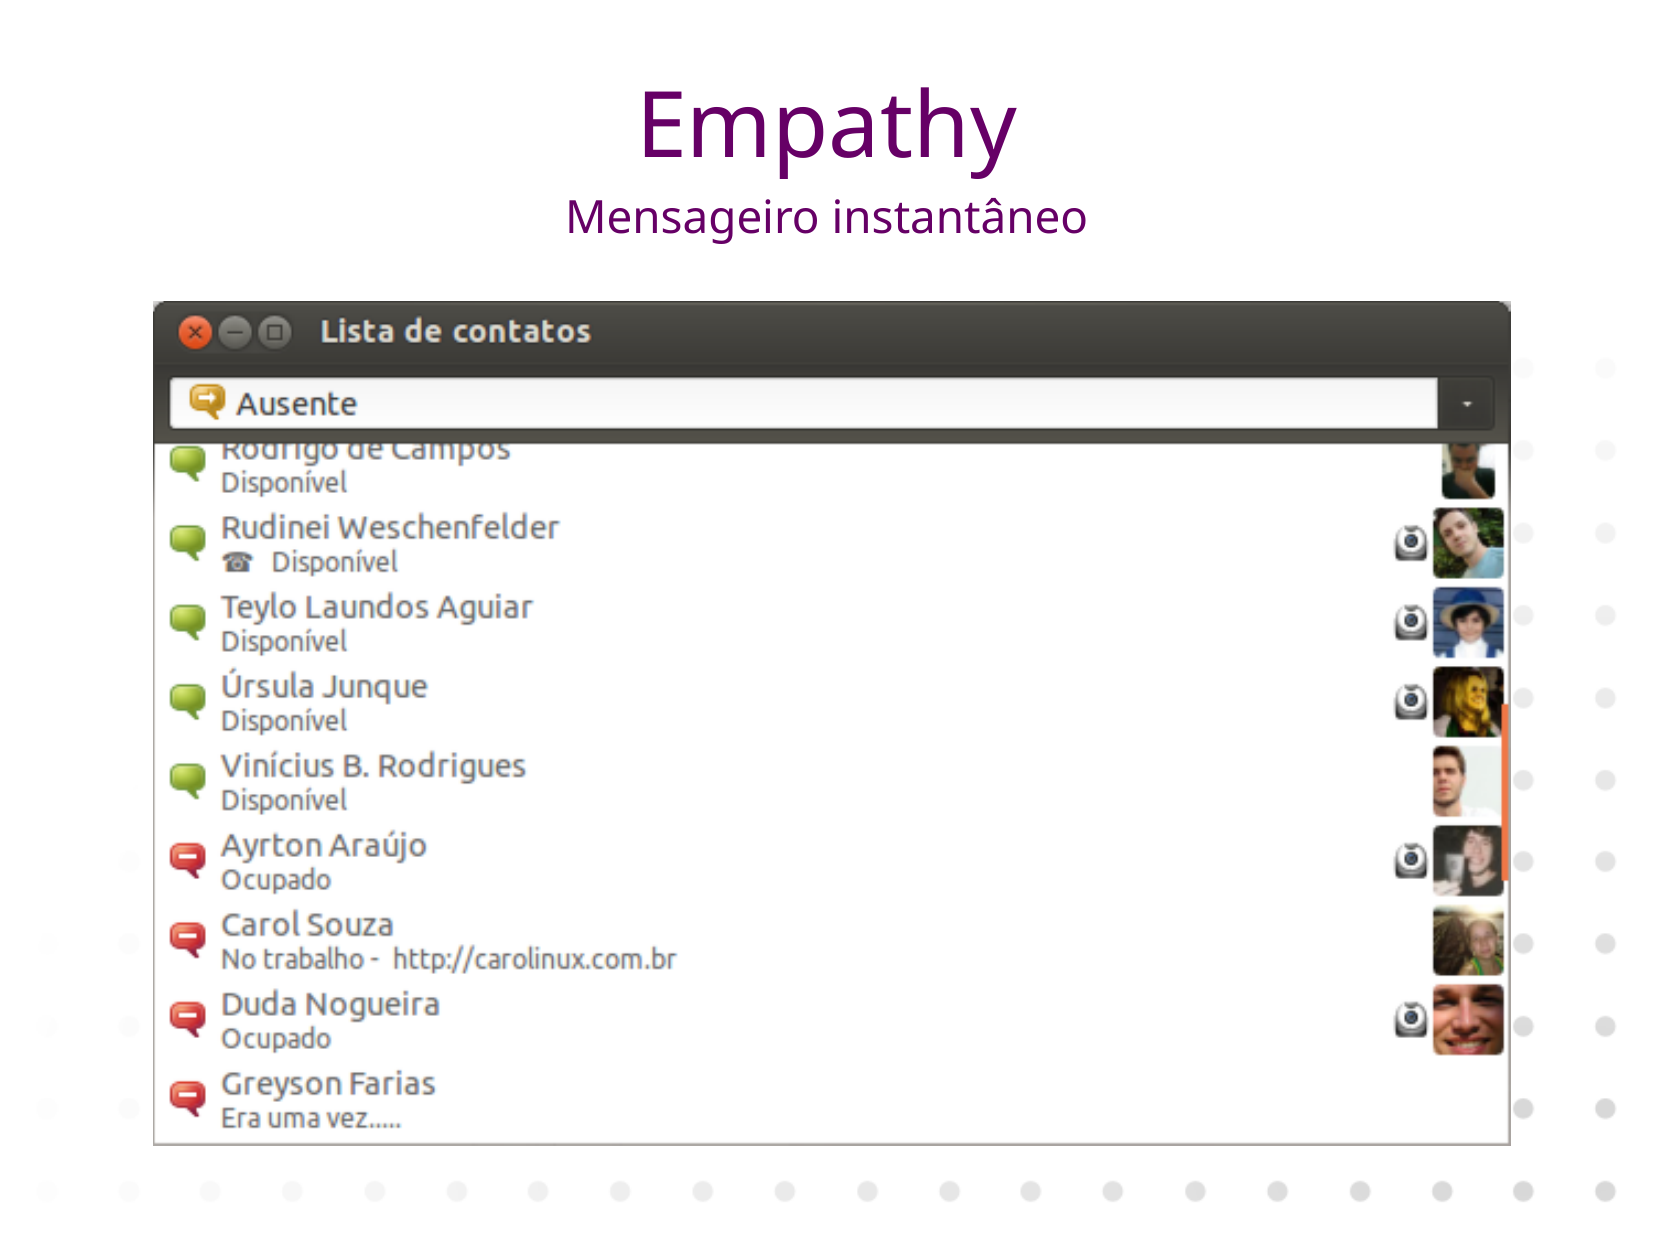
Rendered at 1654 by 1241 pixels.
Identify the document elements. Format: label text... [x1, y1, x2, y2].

picture [0, 0, 1654, 1241]
title Empathy Mensageiro instantâneo [82, 49, 1571, 257]
